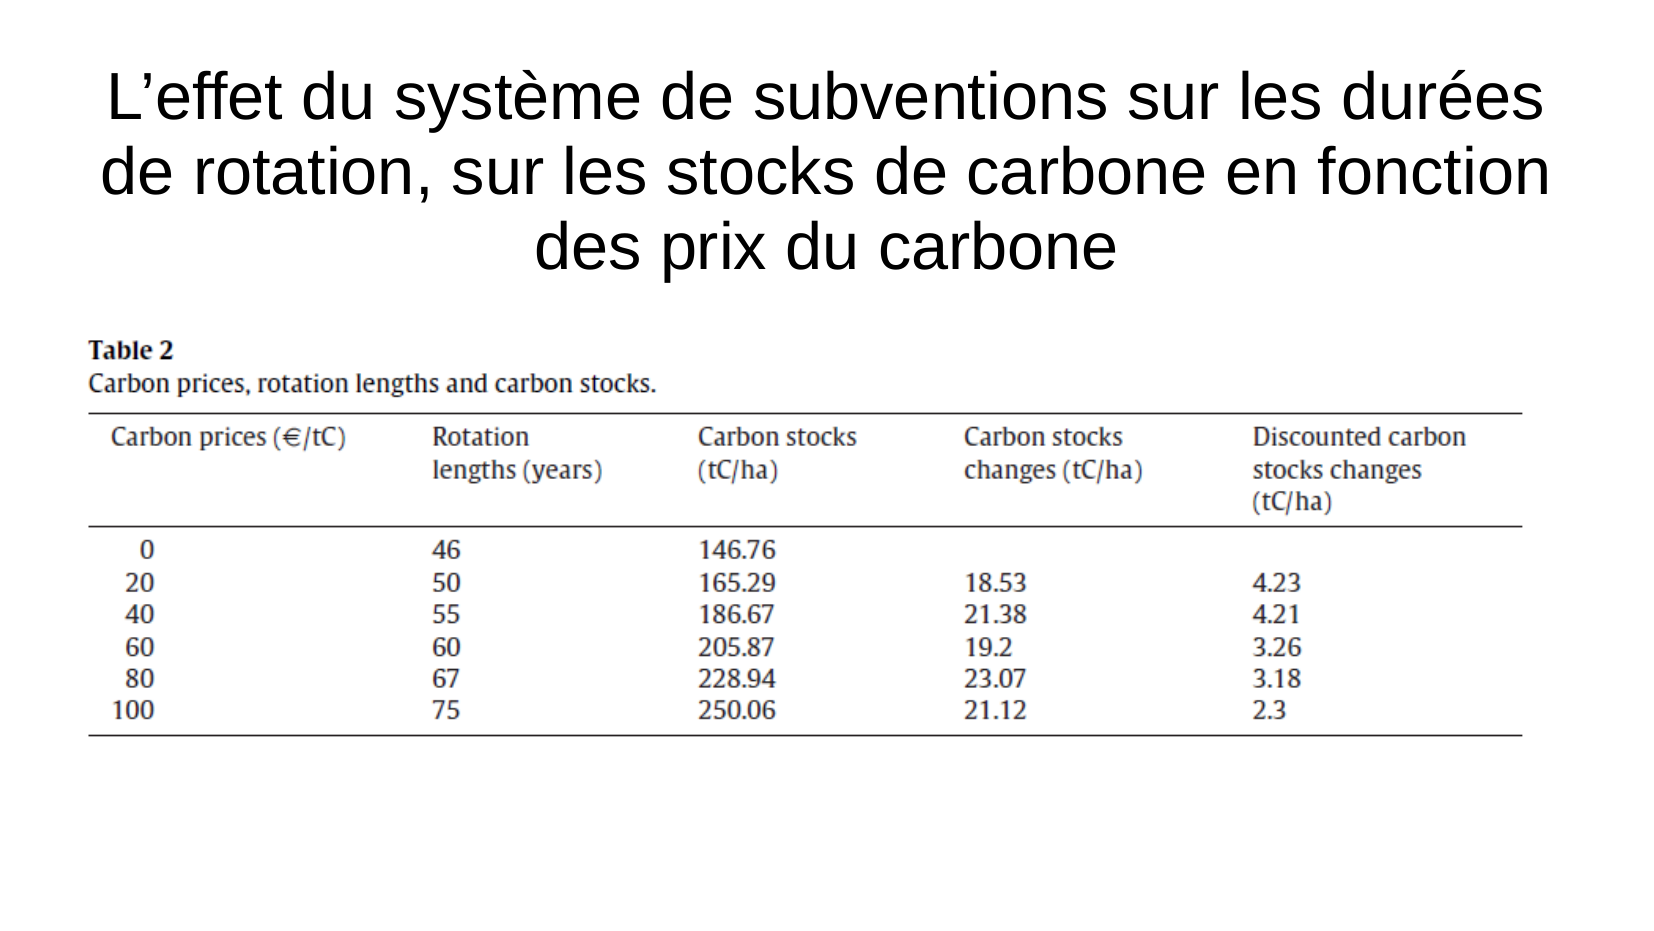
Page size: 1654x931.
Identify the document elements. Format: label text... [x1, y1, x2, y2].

title L’effet du système de subventions sur les durées de rotation, sur les stocks de carbone en fonction des prix du carbone [82, 59, 1571, 284]
picture [51, 314, 1595, 768]
